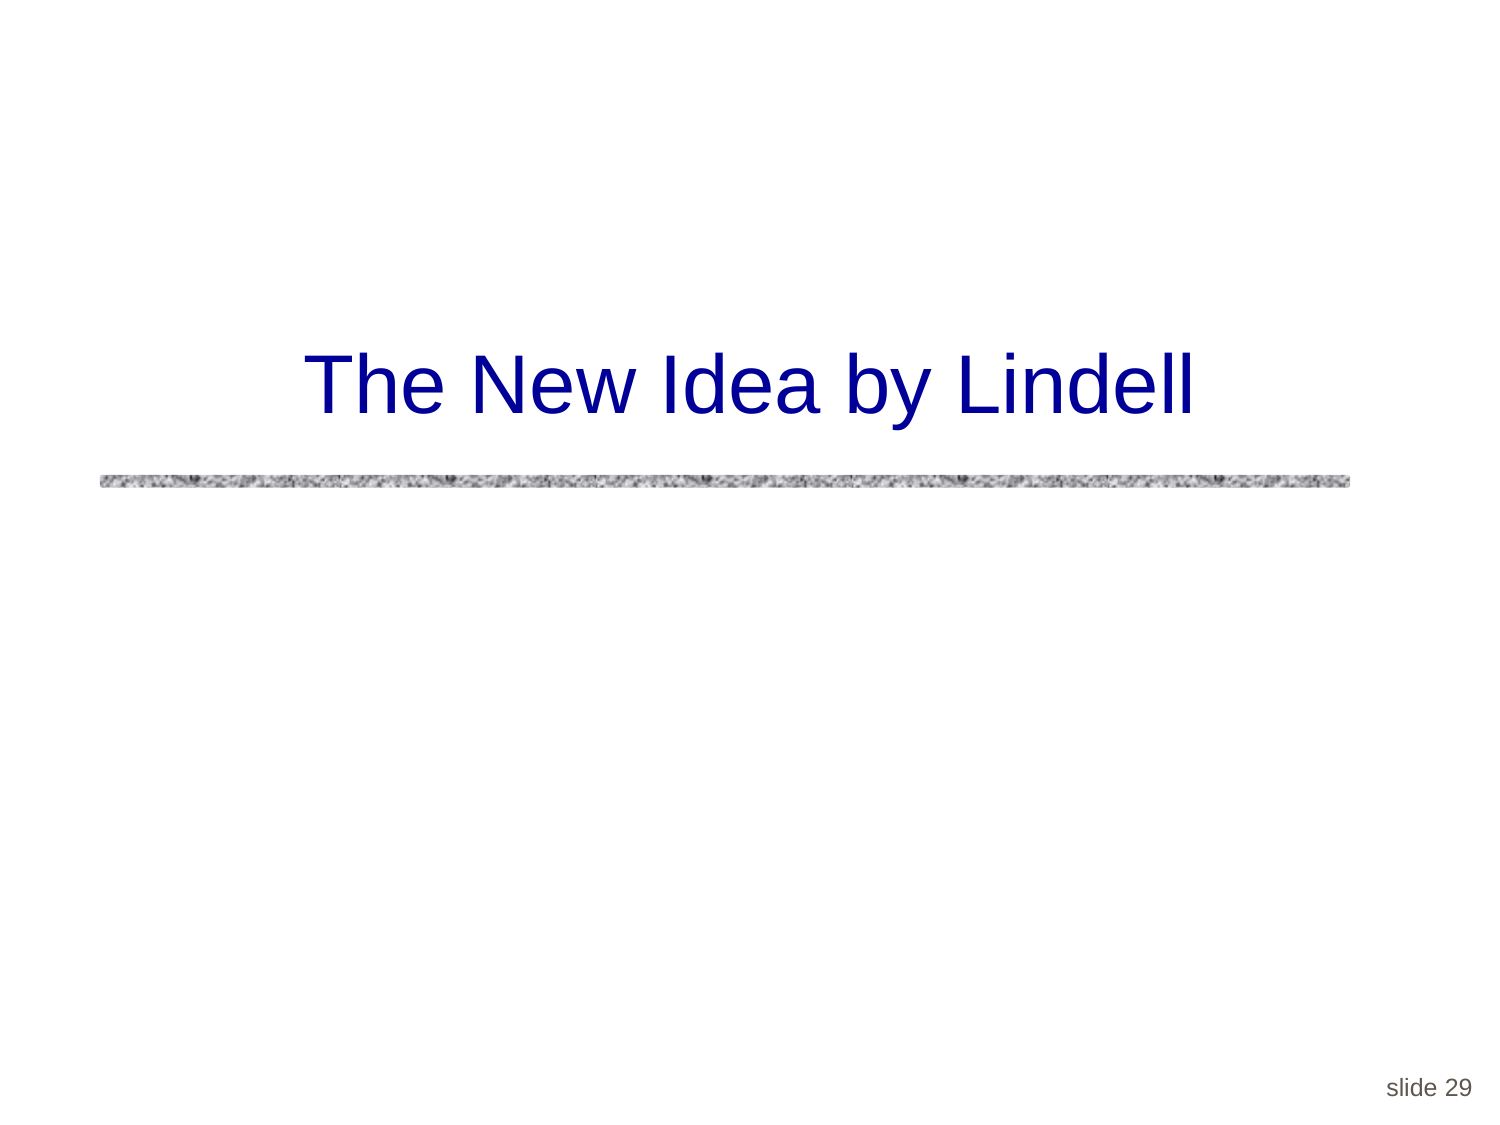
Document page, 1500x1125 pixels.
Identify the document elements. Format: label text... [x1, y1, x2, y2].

title The New Idea by Lindell [99, 174, 1401, 438]
picture [99, 474, 1351, 488]
text_box slide <number> [1187, 1025, 1488, 1110]
